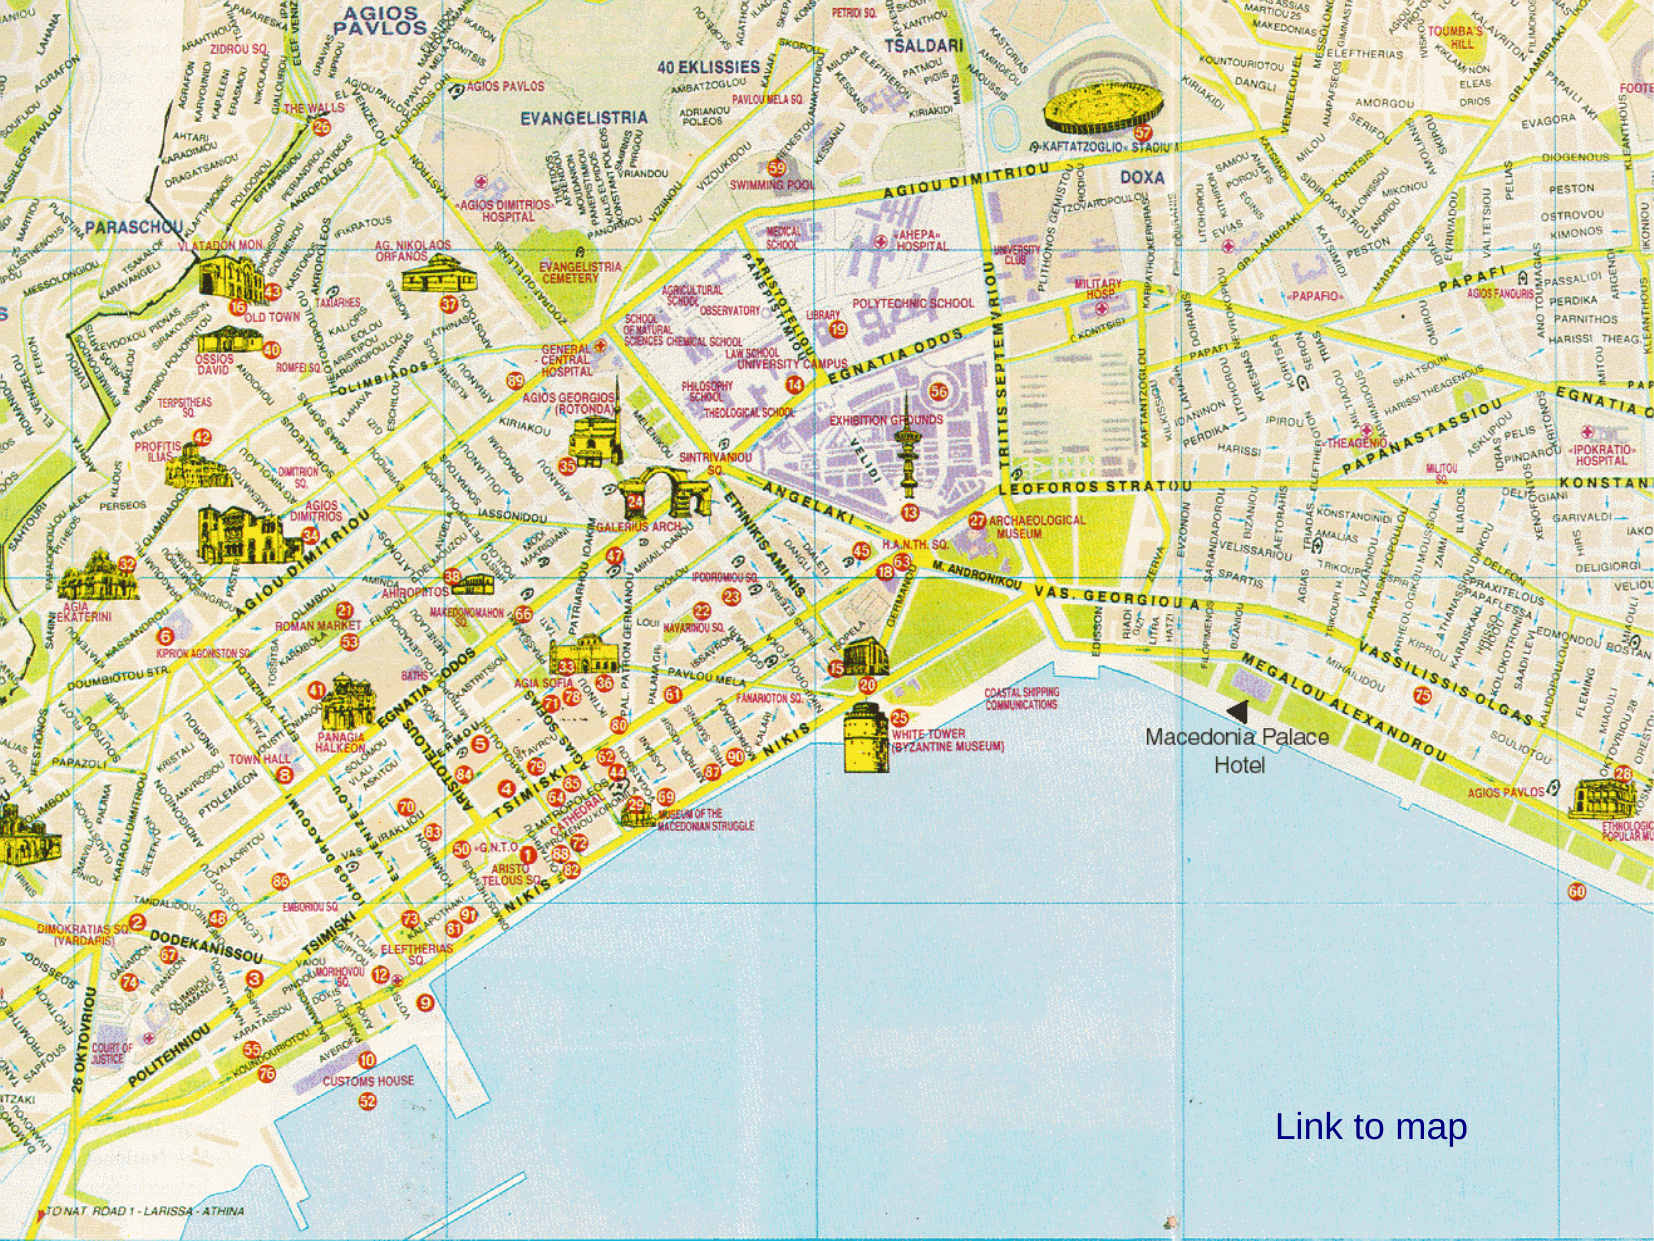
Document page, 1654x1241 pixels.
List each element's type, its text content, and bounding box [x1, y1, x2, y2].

text_box Link to map [1260, 1098, 1561, 1156]
picture [0, 0, 1654, 1241]
